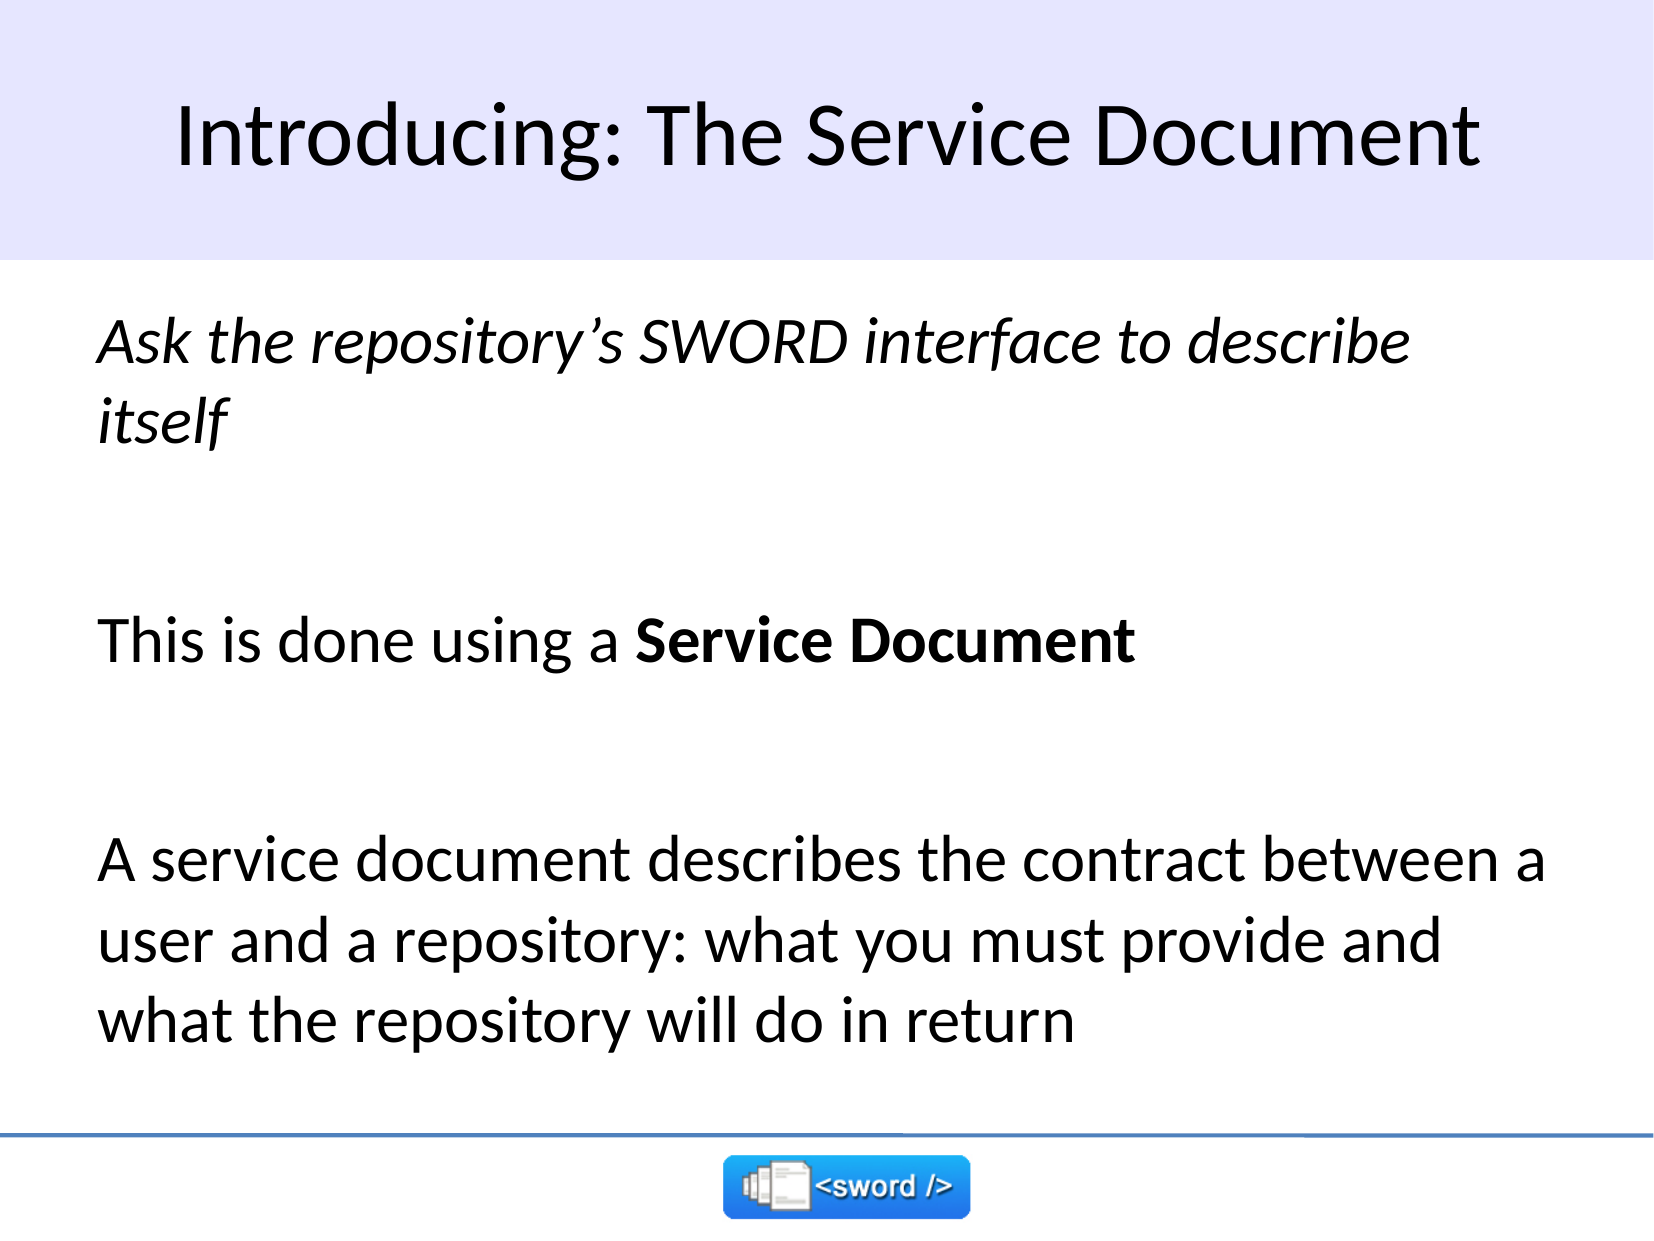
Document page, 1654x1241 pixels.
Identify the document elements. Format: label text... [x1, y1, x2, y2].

text_box Introducing: The Service Document [38, 35, 1621, 250]
list Ask the repository’s SWORD interface to describe itself This is done using a Service Document A service document describes the contract between a user and a repository: what you must provide and what the repository will do in return [82, 289, 1571, 1108]
picture [722, 1154, 973, 1223]
